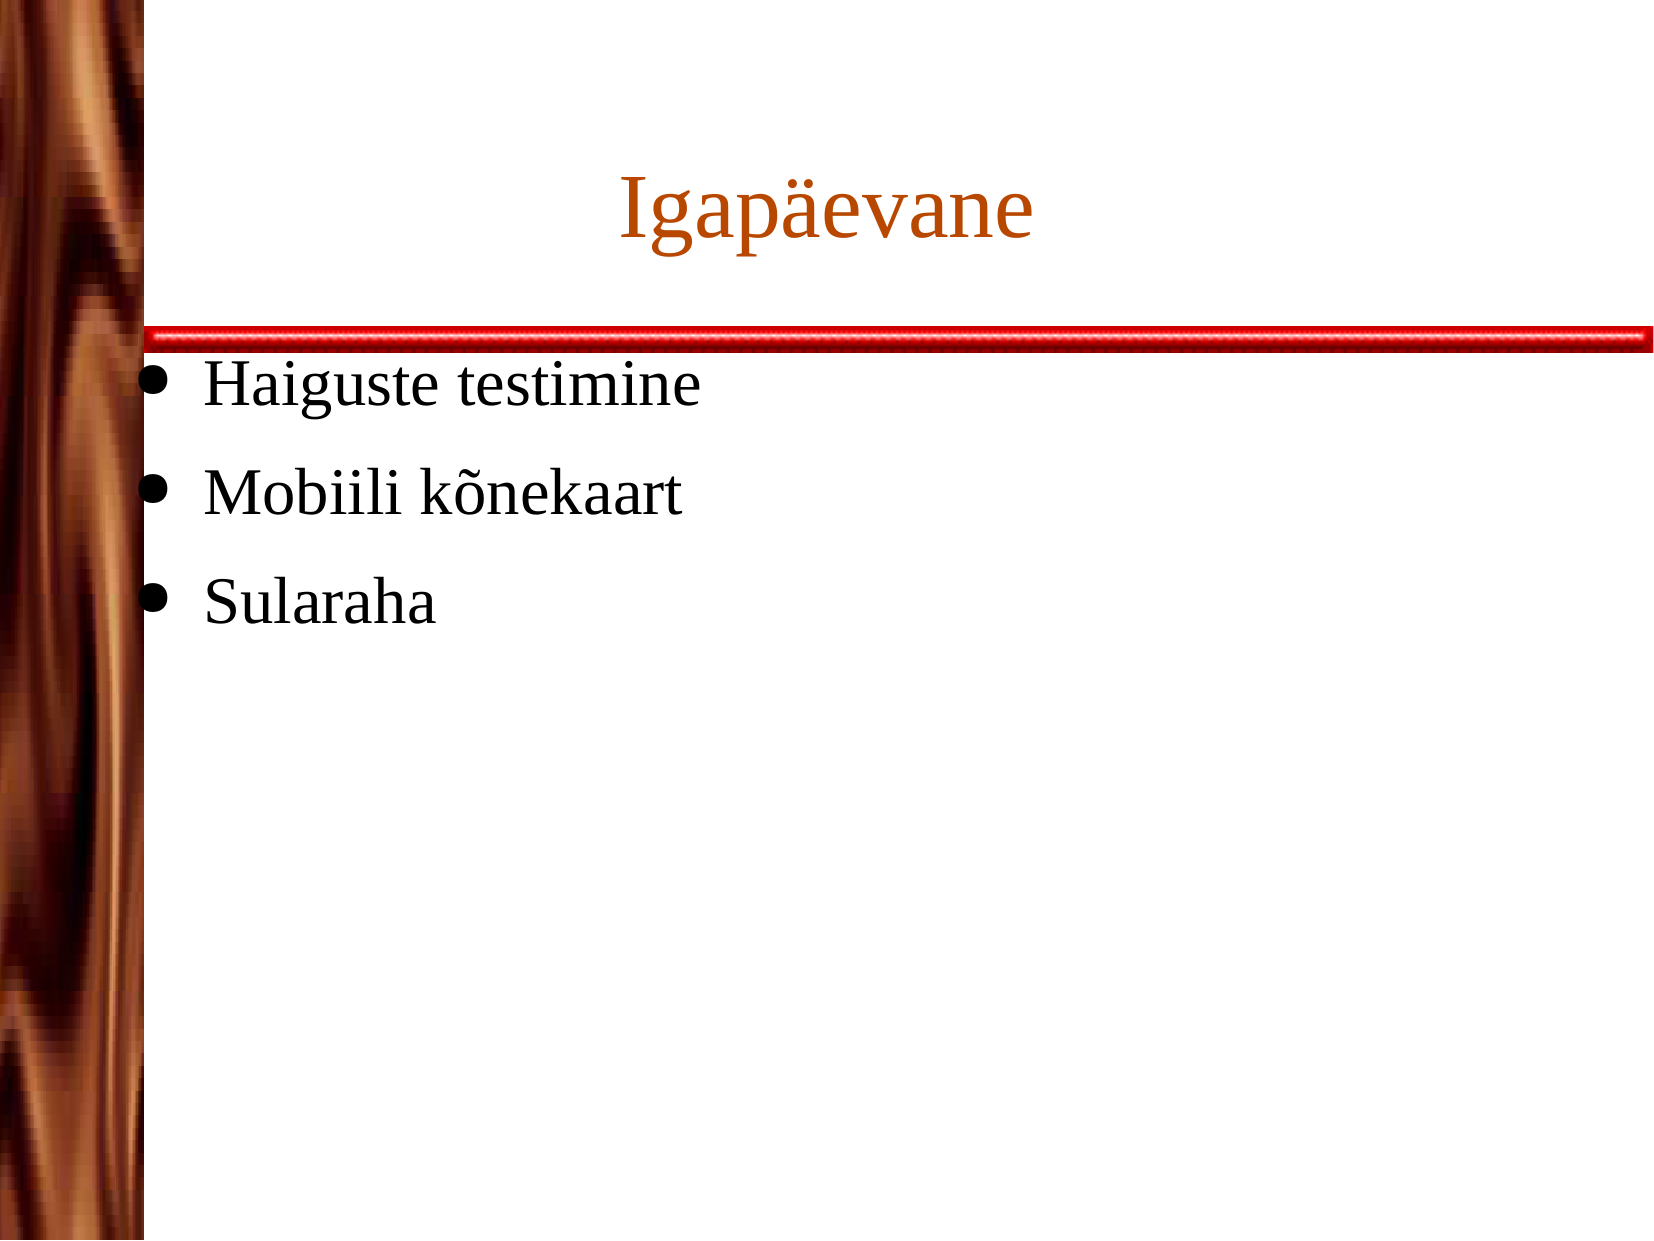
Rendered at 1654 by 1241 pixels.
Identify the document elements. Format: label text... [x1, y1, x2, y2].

title Igapäevane [121, 102, 1534, 310]
list Haiguste testimine Mobiili kõnekaart Sularaha [121, 344, 1534, 1126]
picture [0, 0, 1654, 1240]
